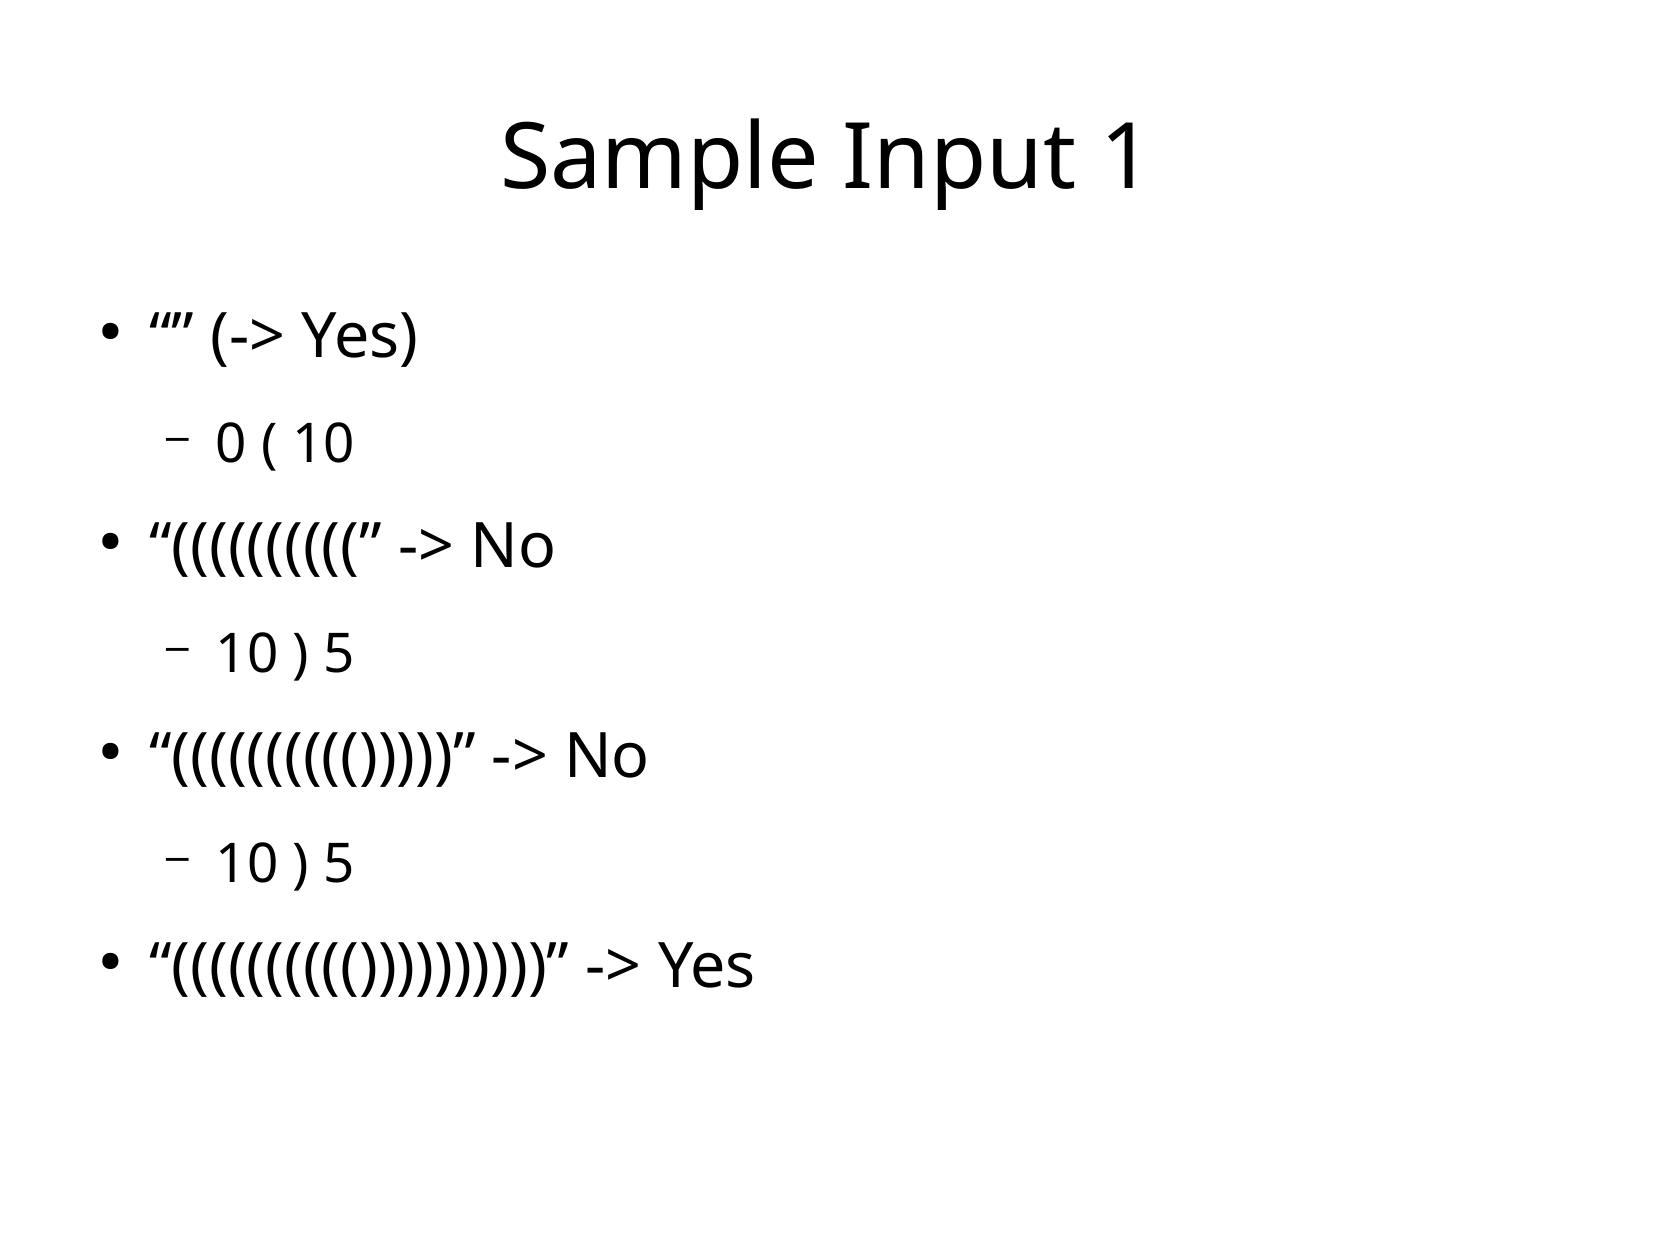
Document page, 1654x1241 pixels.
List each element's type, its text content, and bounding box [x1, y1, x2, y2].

list “” (-> Yes) 0 ( 10 “((((((((((” -> No 10 ) 5 “(((((((((()))))” -> No 10 ) 5 “(((((((((())))))))))” -> Yes [82, 290, 1538, 1010]
title Sample Input 1 [82, 49, 1571, 257]
